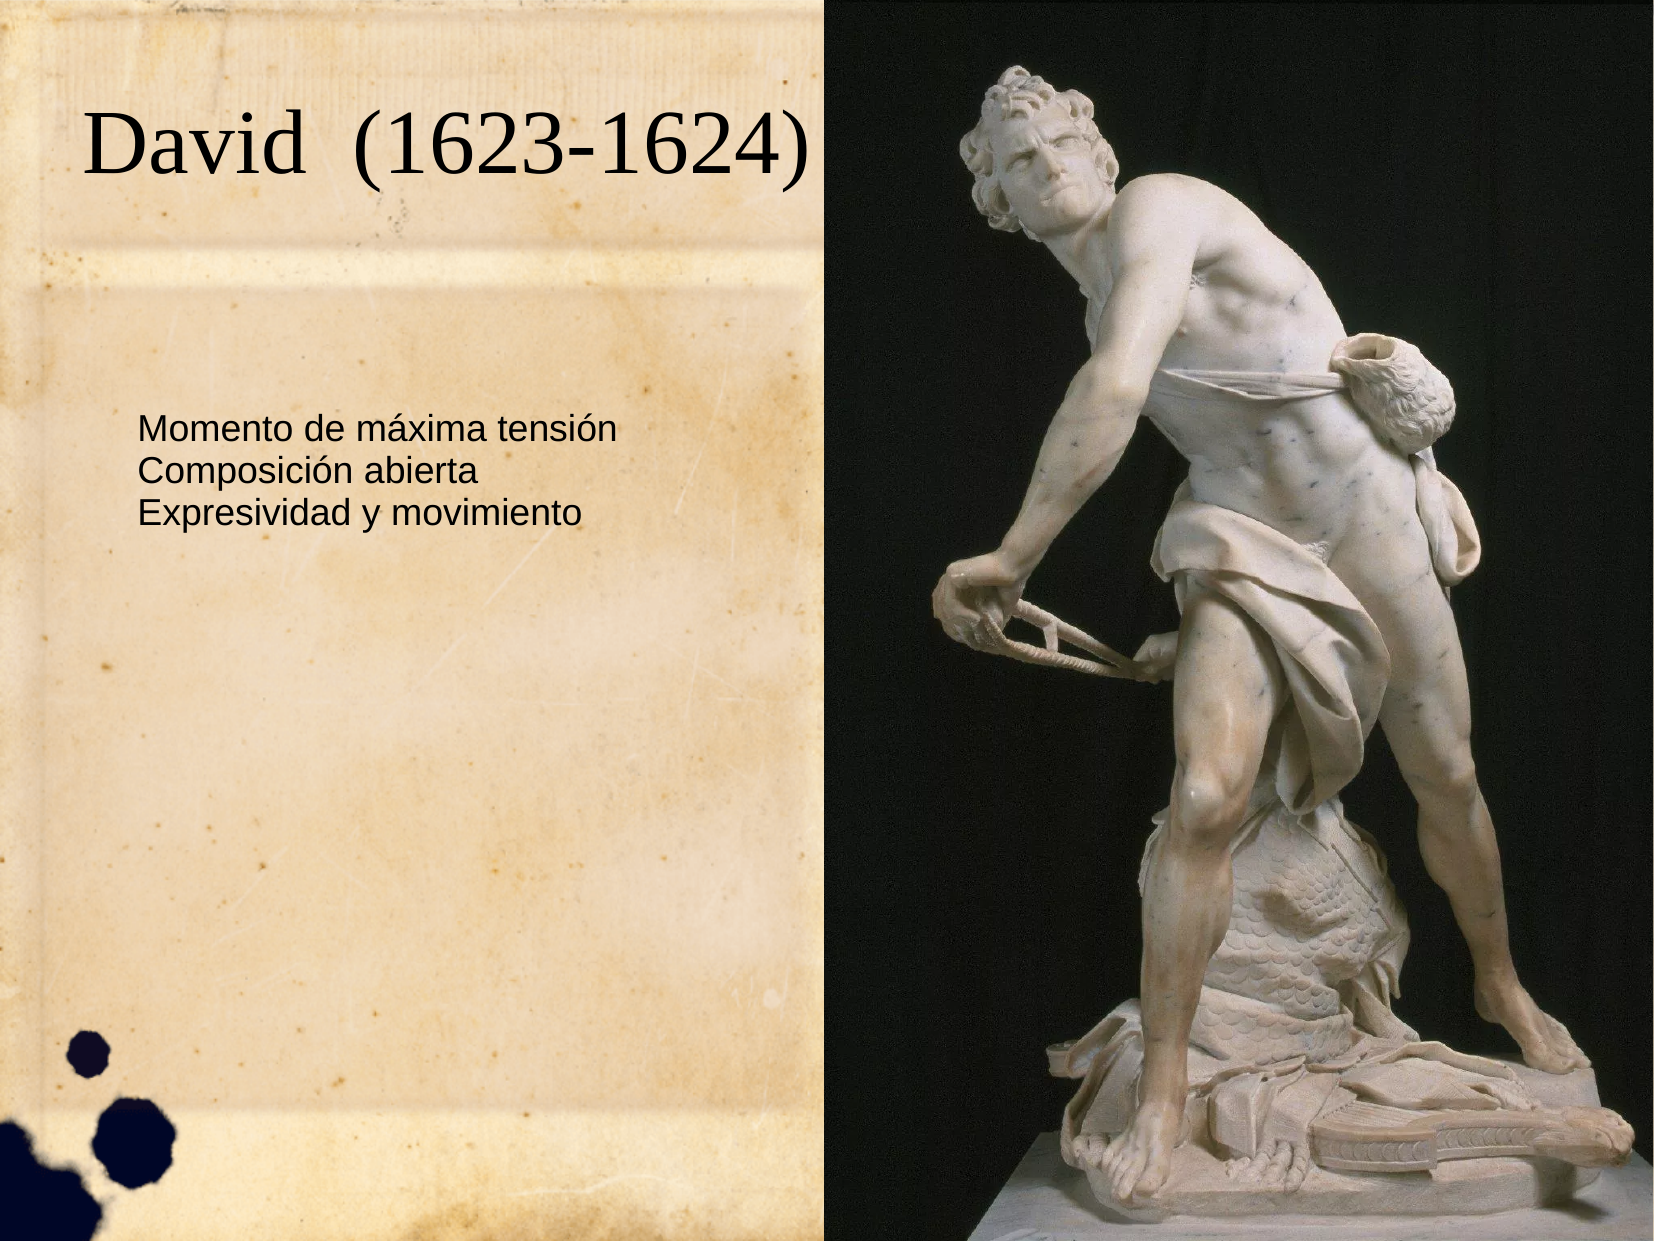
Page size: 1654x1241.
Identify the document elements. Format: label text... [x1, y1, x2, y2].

title David (1623-1624) [82, 49, 824, 237]
picture [0, 0, 1654, 1241]
text_box Momento de máxima tensión Composición abierta Expresividad y movimiento [122, 315, 633, 625]
